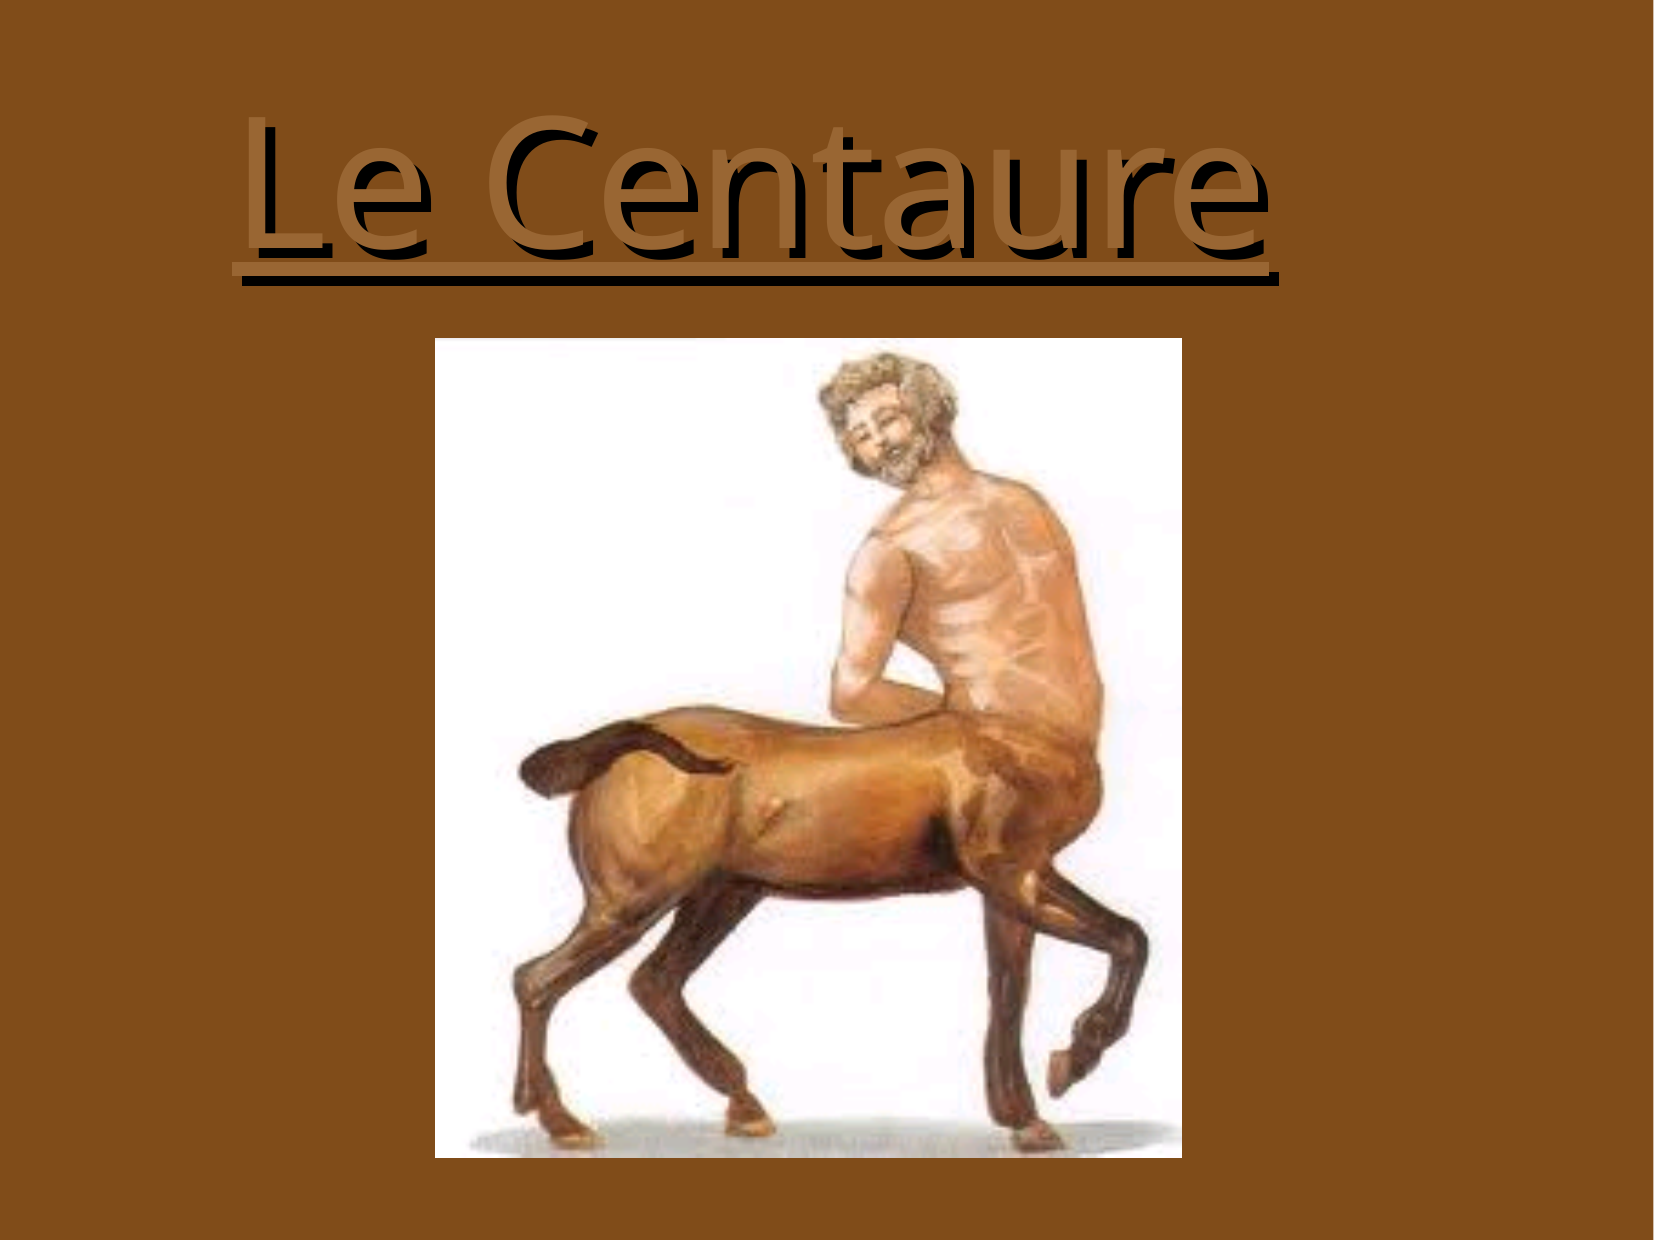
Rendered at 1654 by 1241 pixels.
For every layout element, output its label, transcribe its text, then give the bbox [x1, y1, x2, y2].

title Le Centaure [94, 75, 1406, 279]
picture [435, 338, 1182, 1158]
